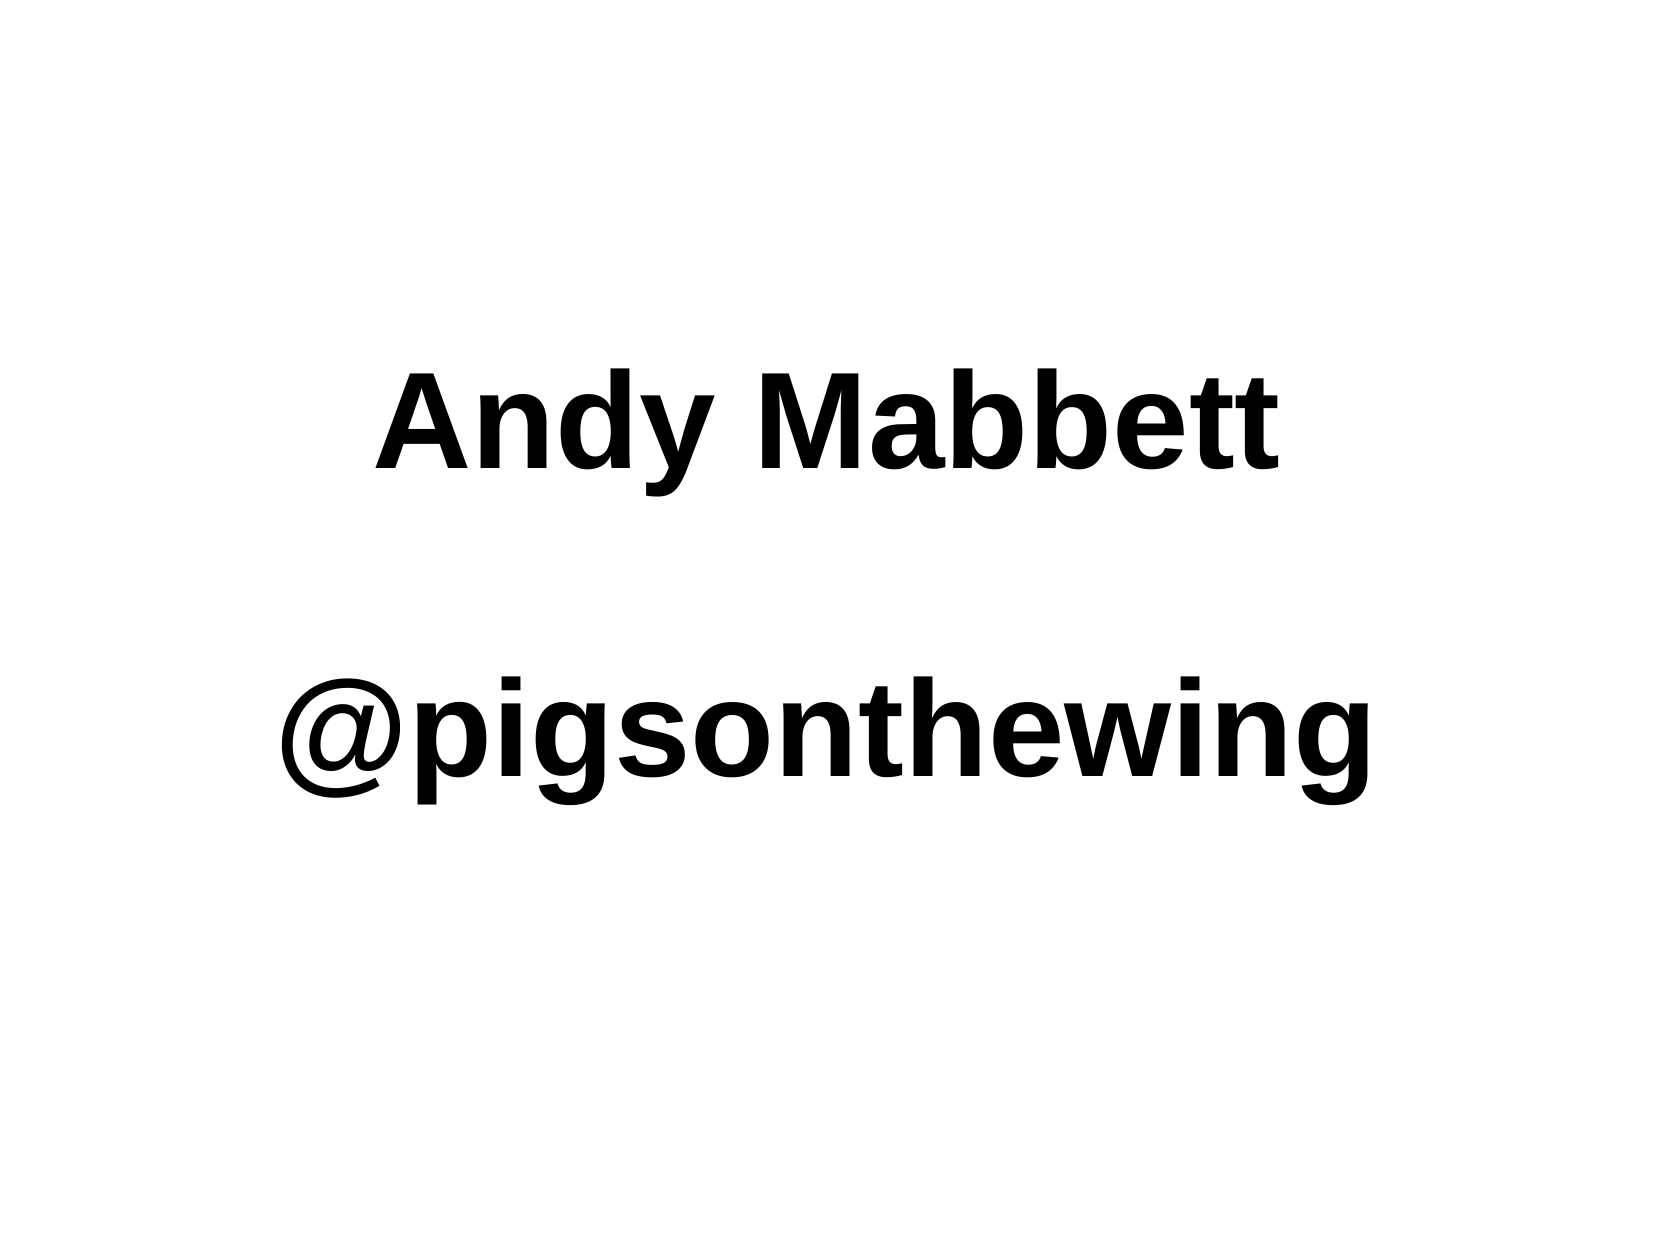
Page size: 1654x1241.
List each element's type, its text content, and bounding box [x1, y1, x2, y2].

subtitle Andy Mabbett @pigsonthewing [82, 290, 1571, 1010]
